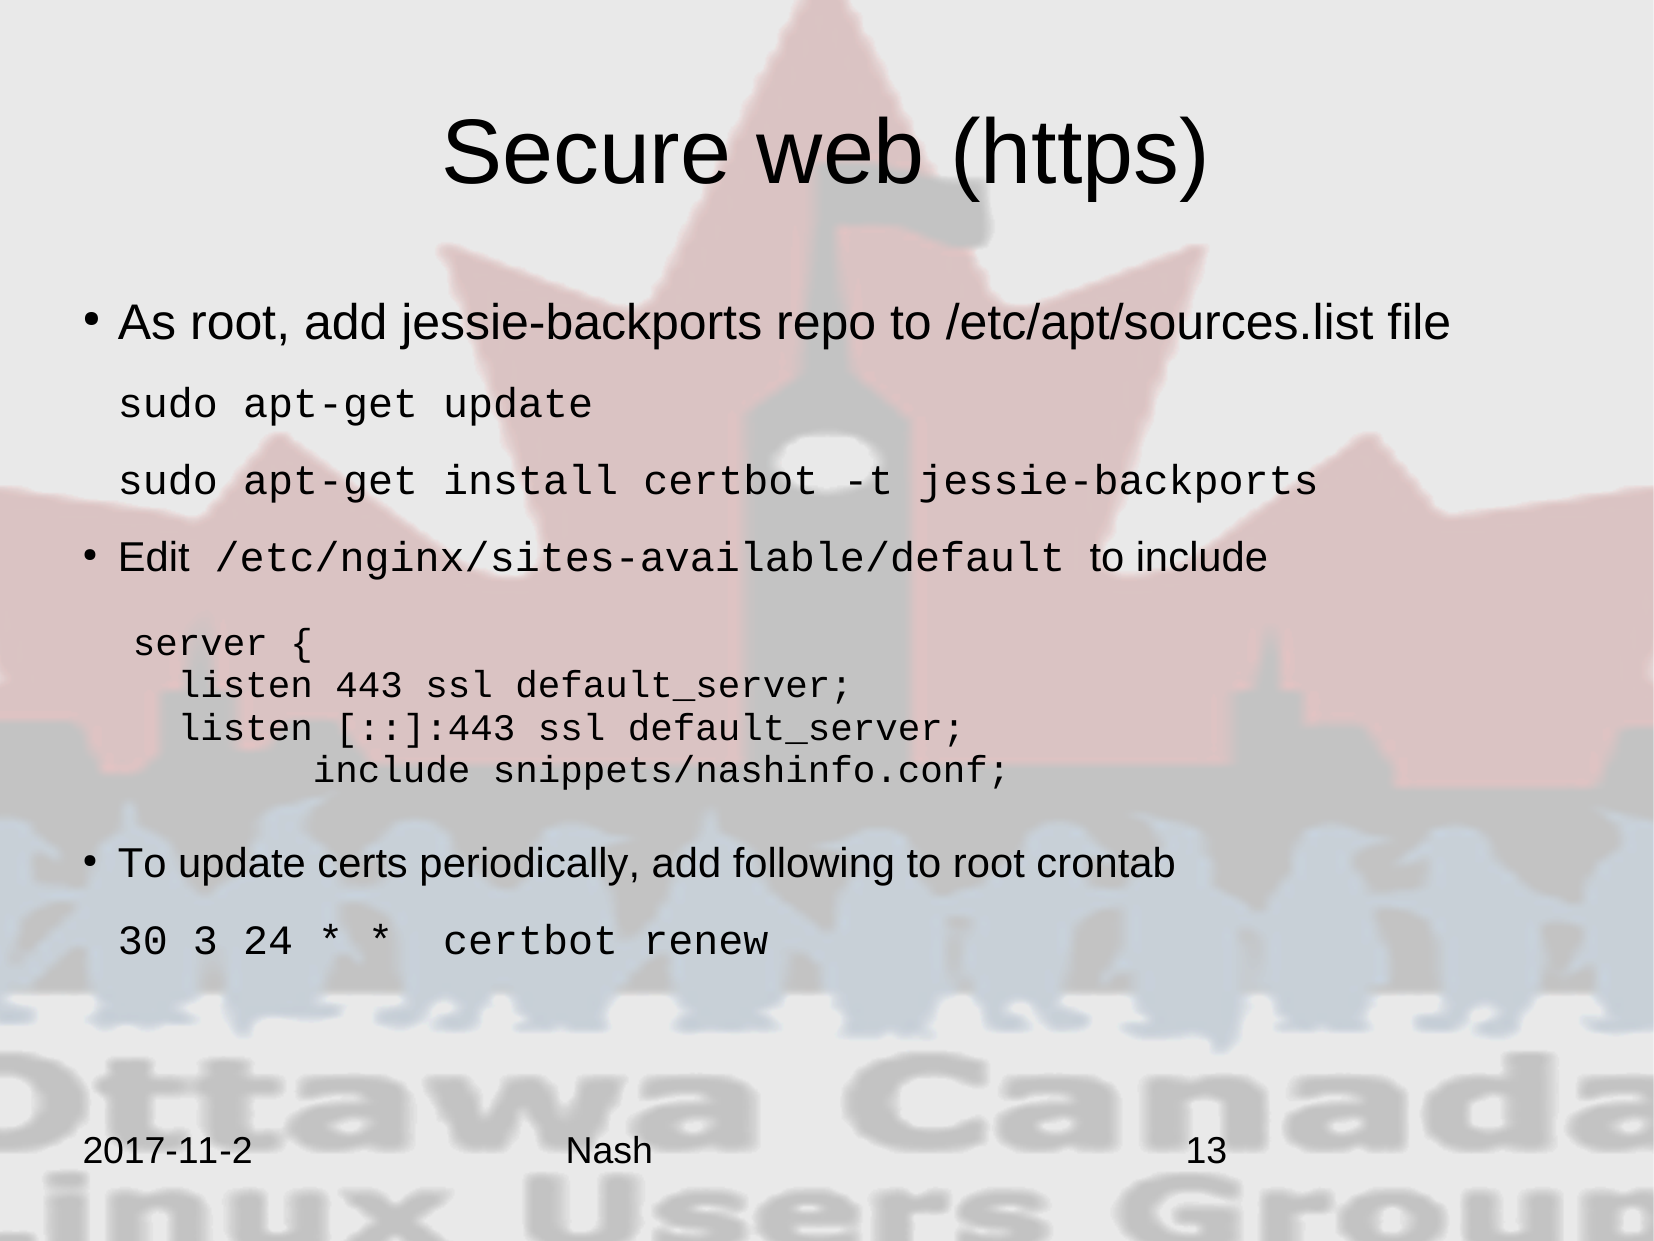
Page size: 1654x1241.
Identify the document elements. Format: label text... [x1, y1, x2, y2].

picture [0, 0, 1654, 1241]
list As root, add jessie-backports repo to /etc/apt/sources.list file sudo apt-get update sudo apt-get install certbot -t jessie-backports Edit /etc/nginx/sites-available/default to include To update certs periodically, add following to root crontab 30 3 24 * * certbot renew [82, 290, 1570, 1009]
title Secure web (https) [82, 49, 1570, 256]
text_box server { listen 443 ssl default_server; listen [::]:443 ssl default_server; include snippets/nashinfo.conf; [118, 614, 1026, 801]
